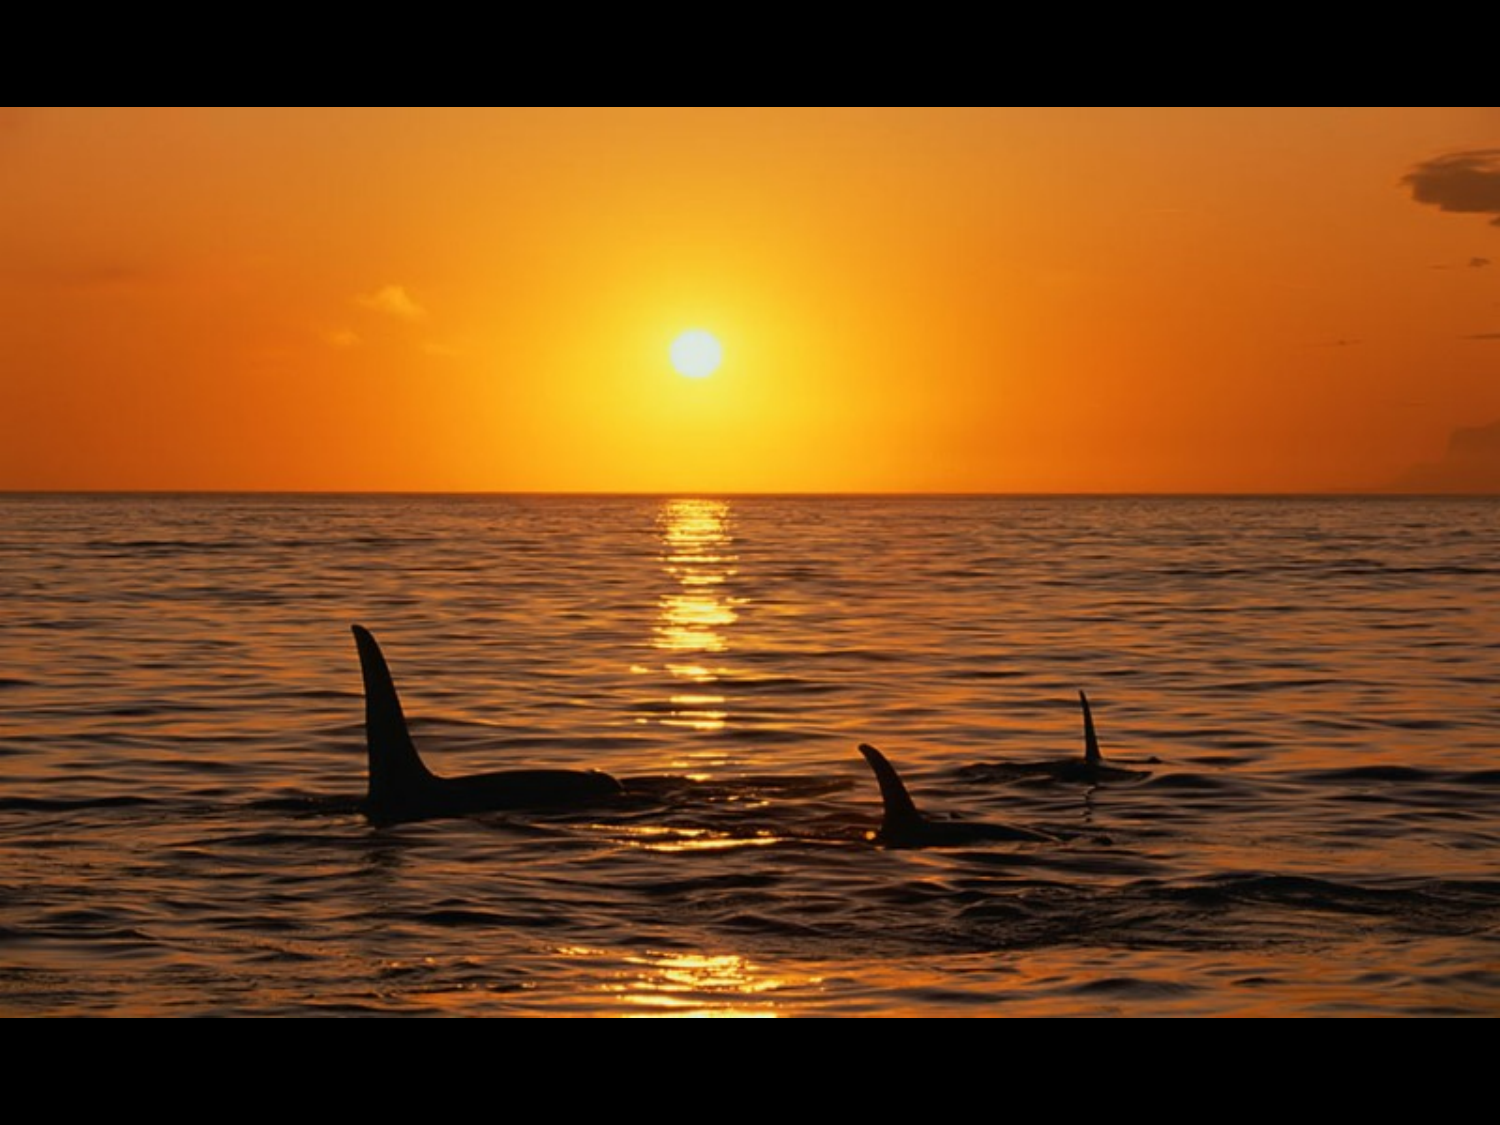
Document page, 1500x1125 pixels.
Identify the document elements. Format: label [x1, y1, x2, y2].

picture [0, 107, 1500, 1018]
